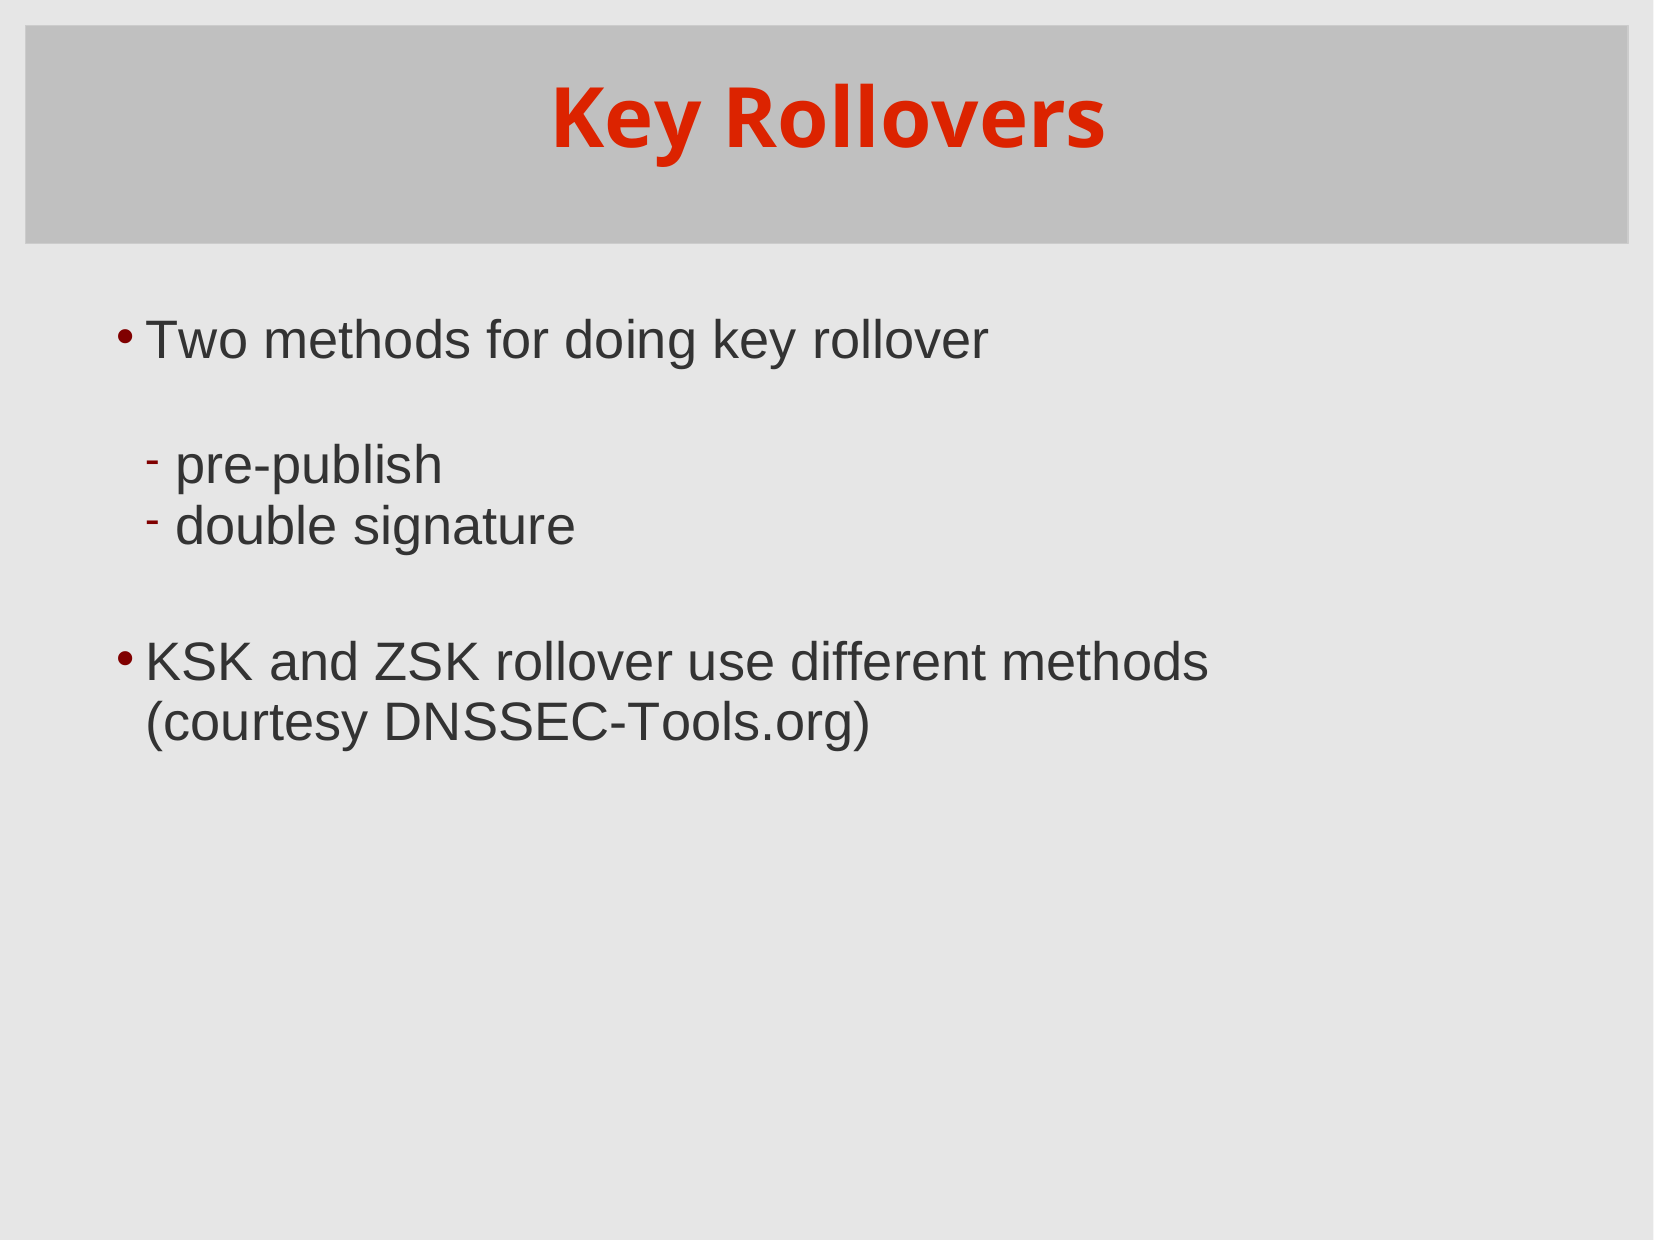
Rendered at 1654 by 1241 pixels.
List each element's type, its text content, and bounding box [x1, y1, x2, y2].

title Key Rollovers [29, 53, 1628, 177]
list Two methods for doing key rollover pre-publish double signature KSK and ZSK rollover use different methods (courtesy DNSSEC-Tools.org) [71, 302, 1591, 1099]
